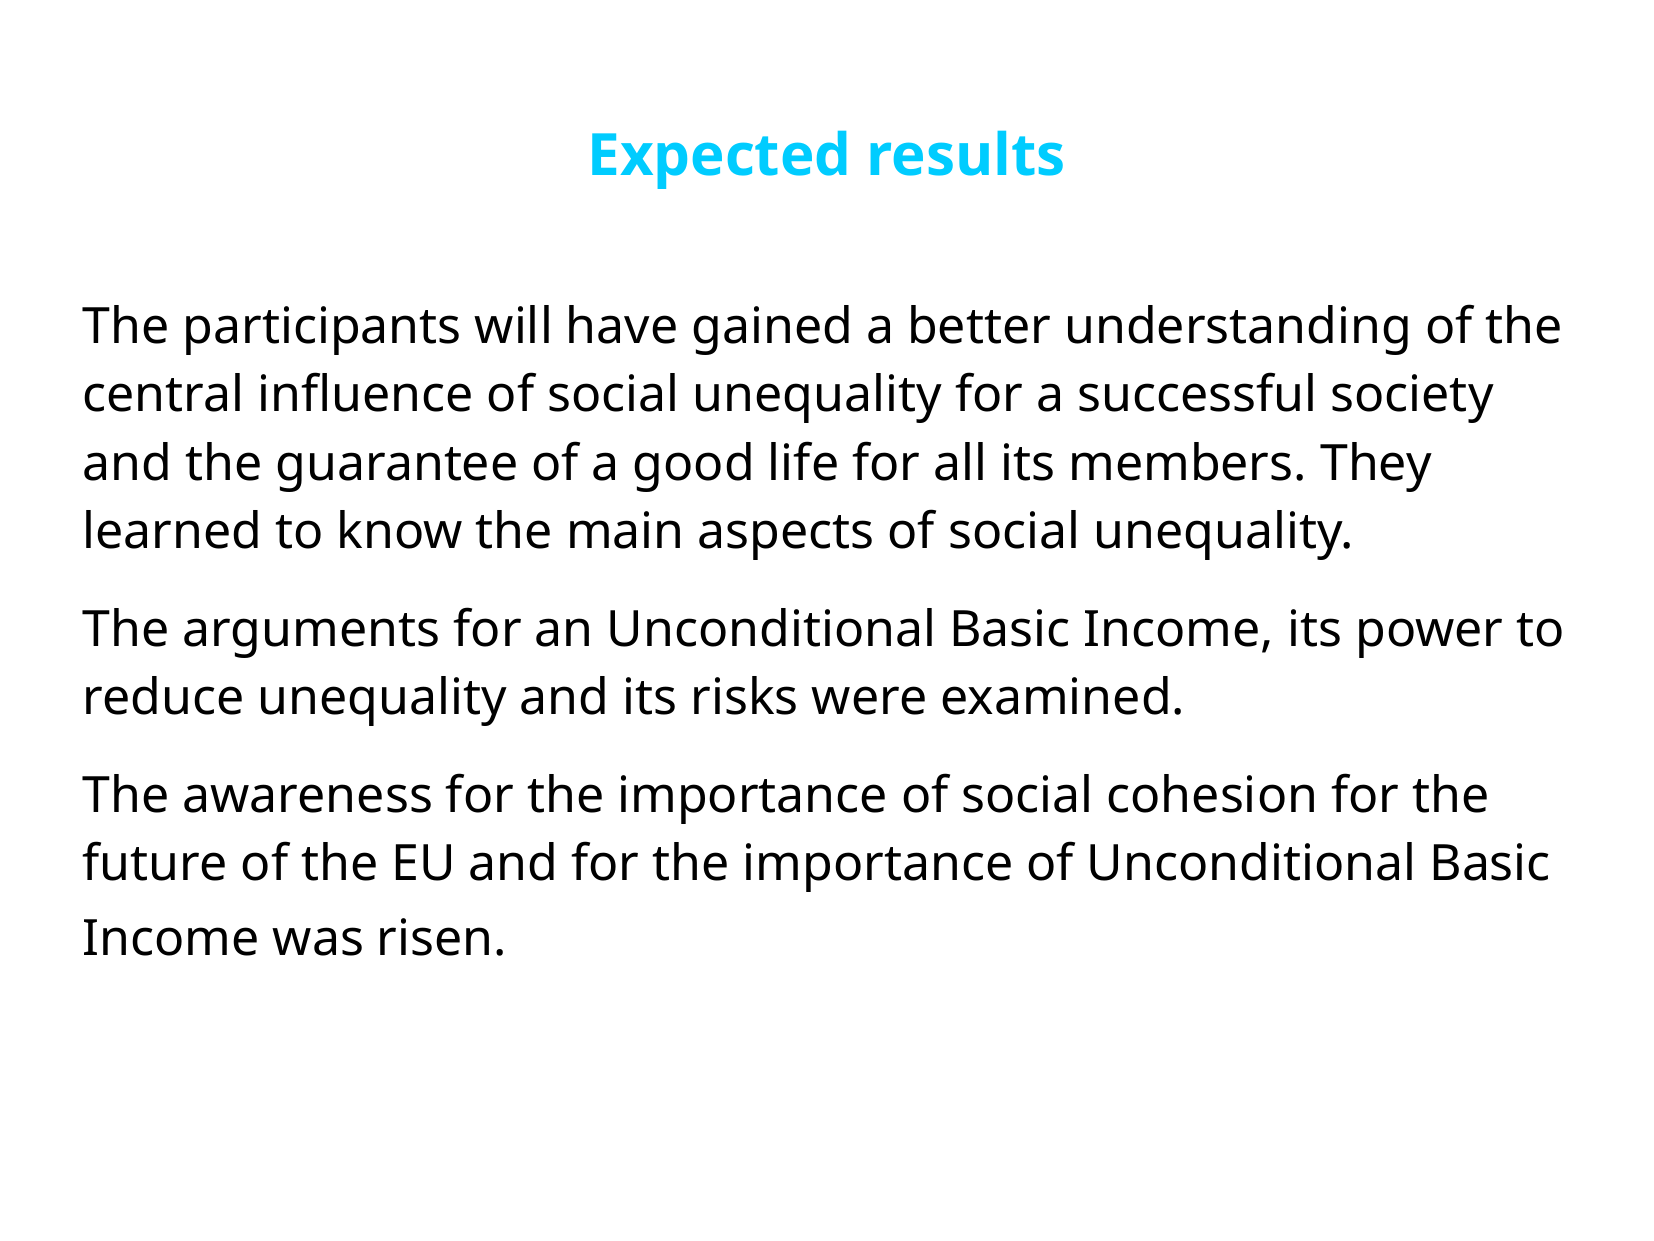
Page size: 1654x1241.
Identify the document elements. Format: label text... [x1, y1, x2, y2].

list The participants will have gained a better understanding of the central influence of social unequality for a successful society and the guarantee of a good life for all its members. They learned to know the main aspects of social unequality. The arguments for an Unconditional Basic Income, its power to reduce unequality and its risks were examined. The awareness for the importance of social cohesion for the future of the EU and for the importance of Unconditional Basic Income was risen. [82, 290, 1571, 1010]
title Expected results [82, 49, 1571, 257]
